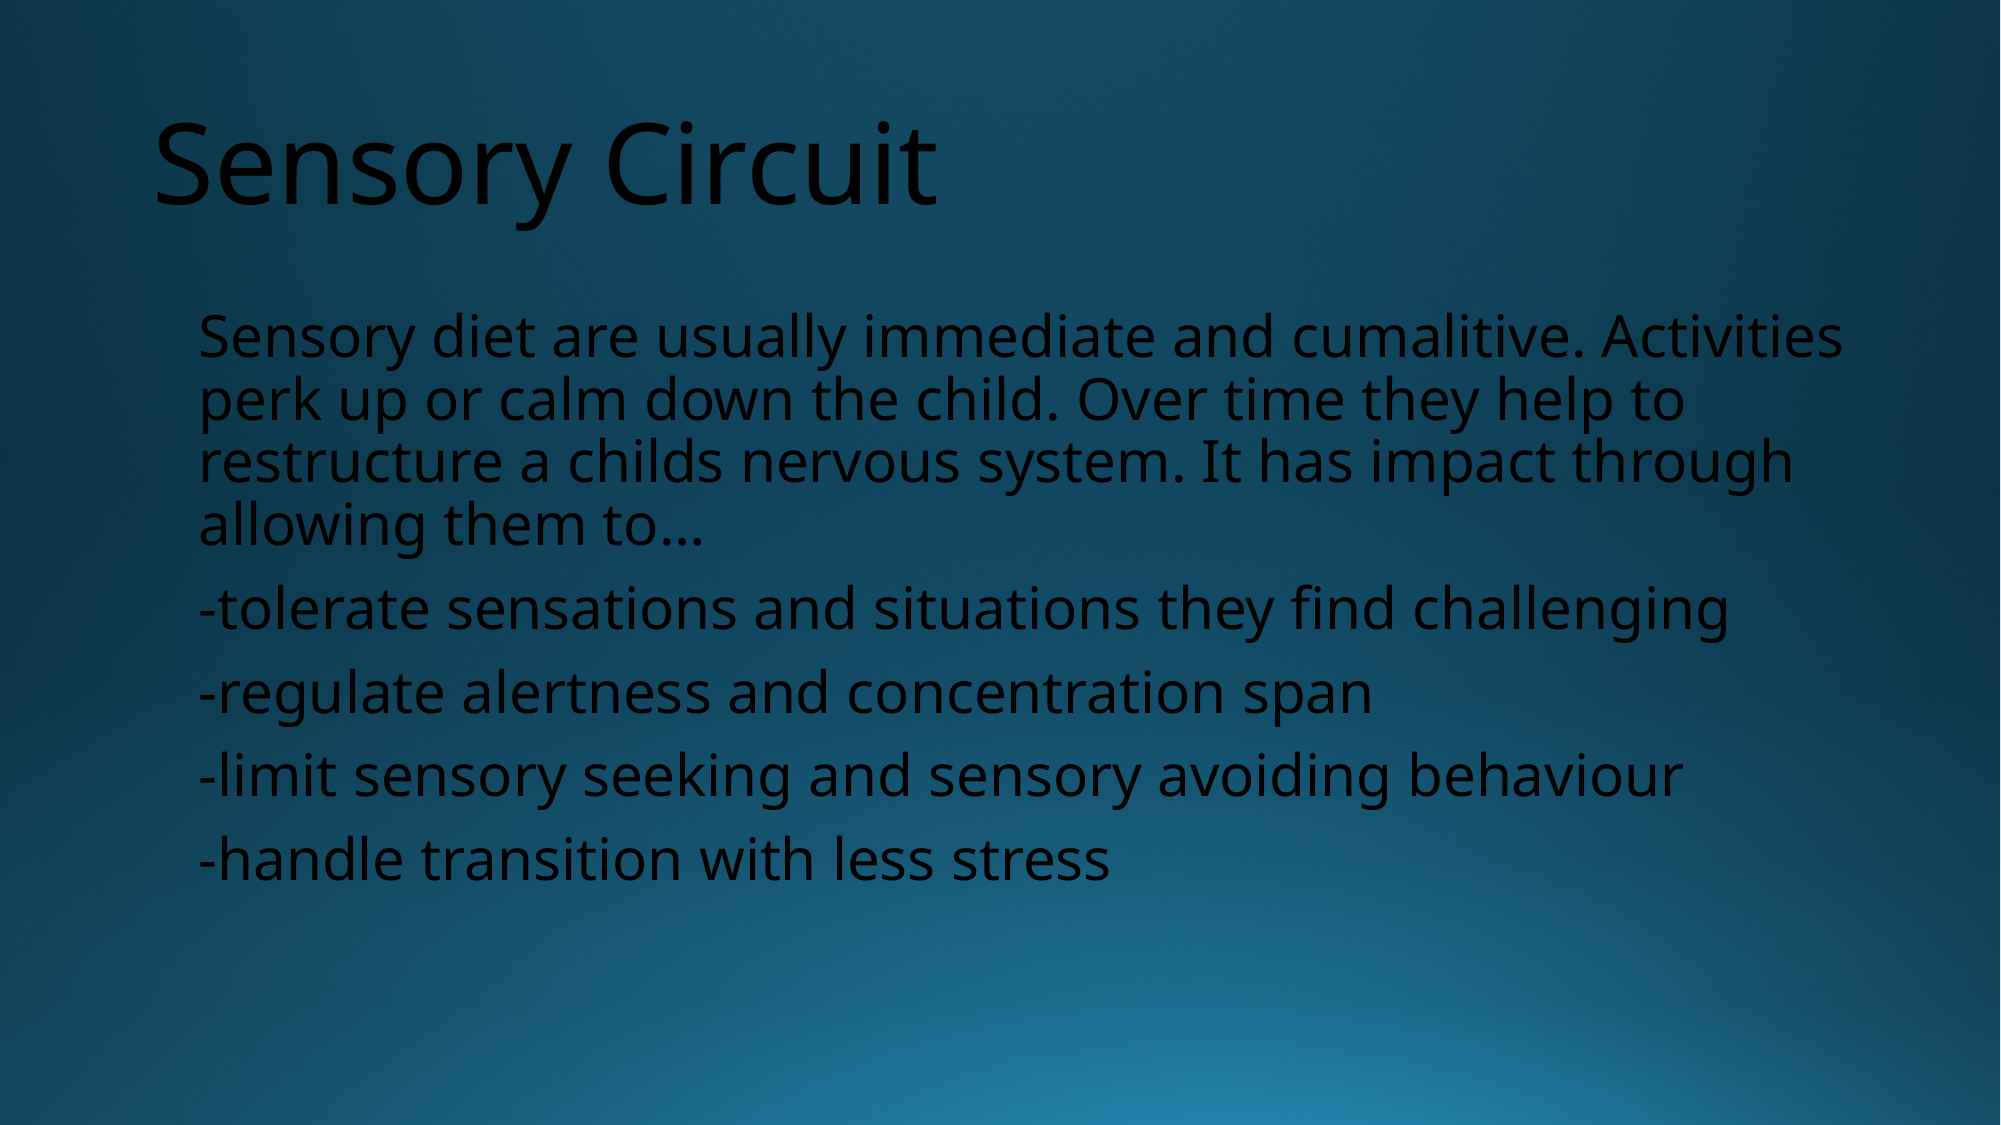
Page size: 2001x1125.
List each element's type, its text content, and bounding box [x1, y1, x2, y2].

list Sensory diet are usually immediate and cumalitive. Activities perk up or calm down the child. Over time they help to restructure a childs nervous system. It has impact through allowing them to… -tolerate sensations and situations they find challenging -regulate alertness and concentration span -limit sensory seeking and sensory avoiding behaviour -handle transition with less stress [183, 299, 1863, 1014]
title Sensory Circuit [137, 59, 1863, 278]
